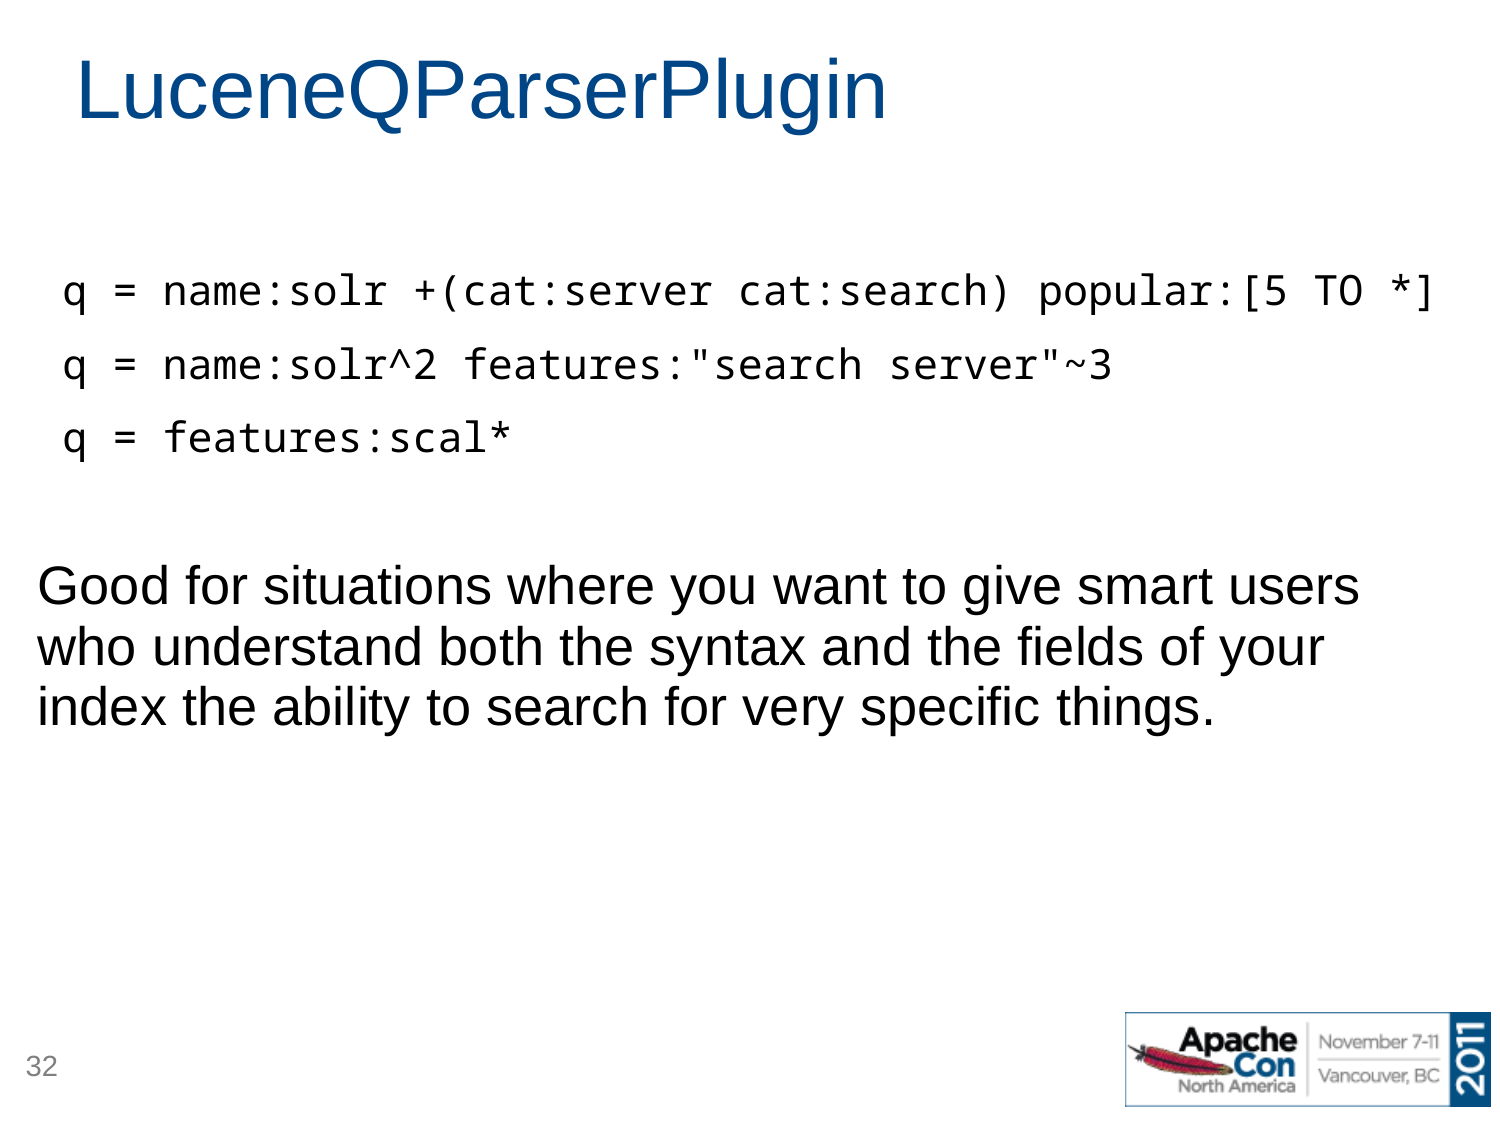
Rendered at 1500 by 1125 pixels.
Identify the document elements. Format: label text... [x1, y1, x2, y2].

title LuceneQParserPlugin [75, 0, 1425, 181]
list q = name:solr +(cat:server cat:search) popular:[5 TO *] q = name:solr^2 features:"search server"~3 q = features:scal* Good for situations where you want to give smart users who understand both the syntax and the fields of your index the ability to search for very specific things. [37, 187, 1463, 1006]
picture [1125, 1012, 1491, 1107]
